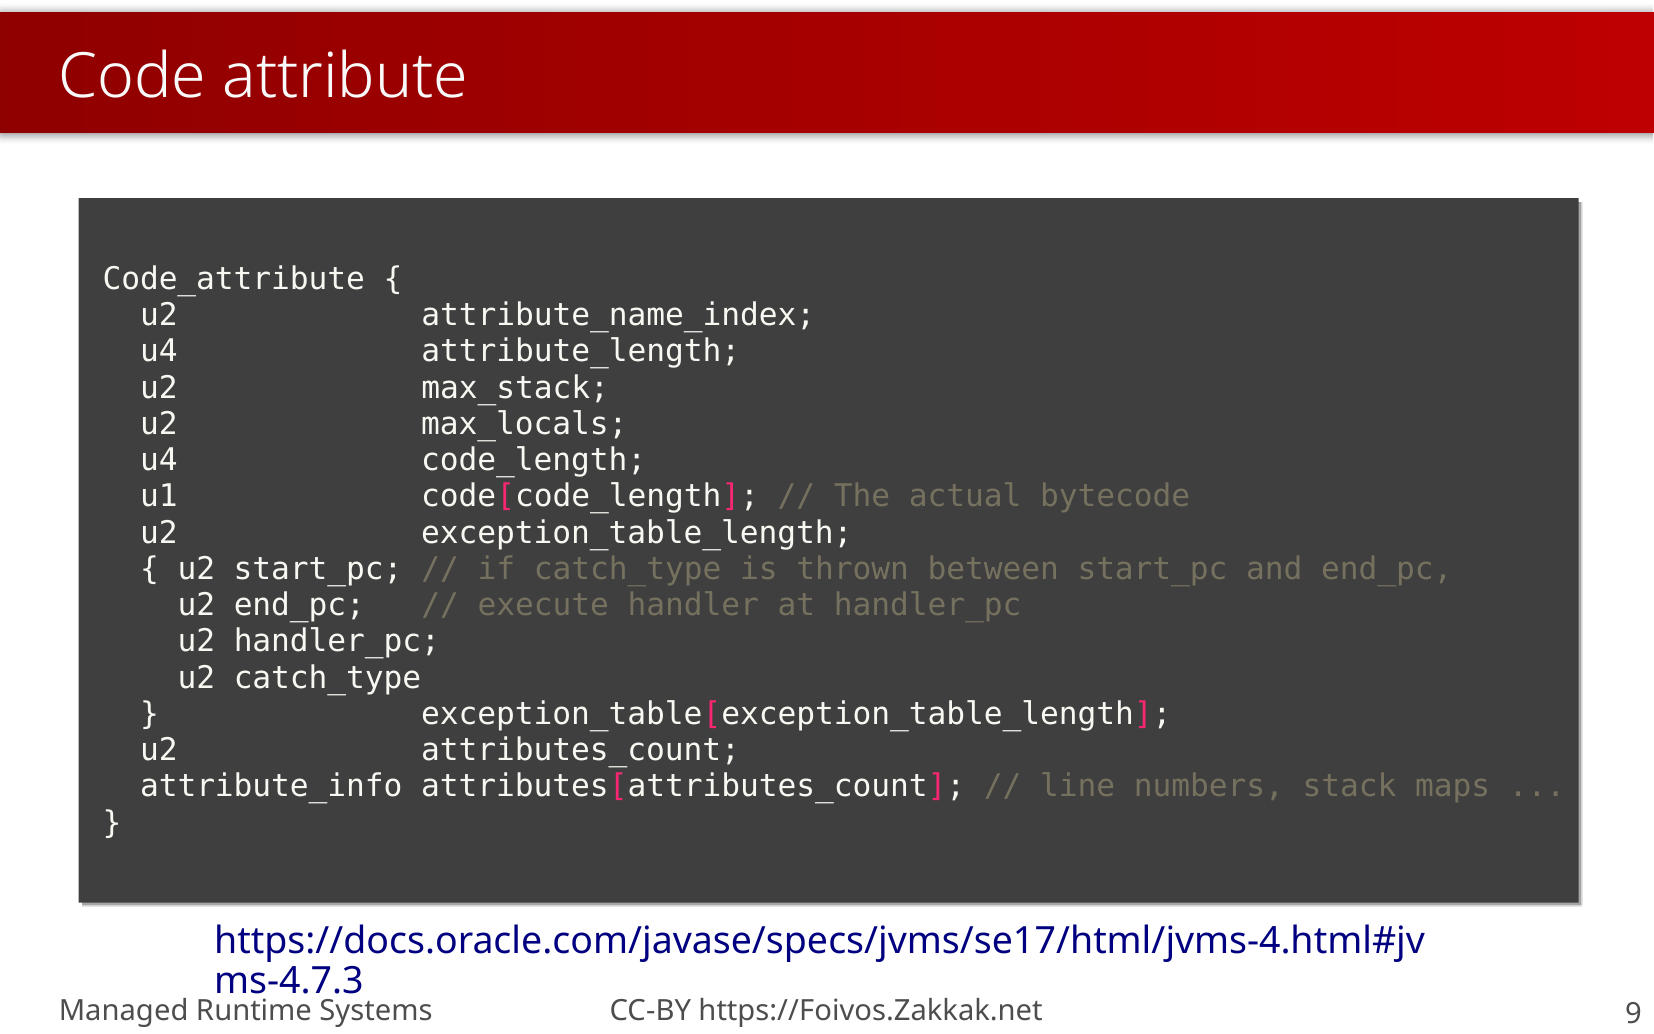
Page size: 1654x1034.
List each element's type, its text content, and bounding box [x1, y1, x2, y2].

text_box Code_attribute { u2 attribute_name_index; u4 attribute_length; u2 max_stack; u2 max_locals; u4 code_length; u1 code[code_length]; // The actual bytecode u2 exception_table_length; { u2 start_pc; // if catch_type is thrown between start_pc and end_pc, u2 end_pc; // execute handler at handler_pc u2 handler_pc; u2 catch_type } exception_table[exception_table_length]; u2 attributes_count; attribute_info attributes[attributes_count]; // line numbers, stack maps ... } [78, 198, 1579, 903]
text_box https://docs.oracle.com/javase/specs/jvms/se17/html/jvms-4.html#jvms-4.7.3 [199, 906, 1454, 976]
title Code attribute [58, 7, 1329, 139]
